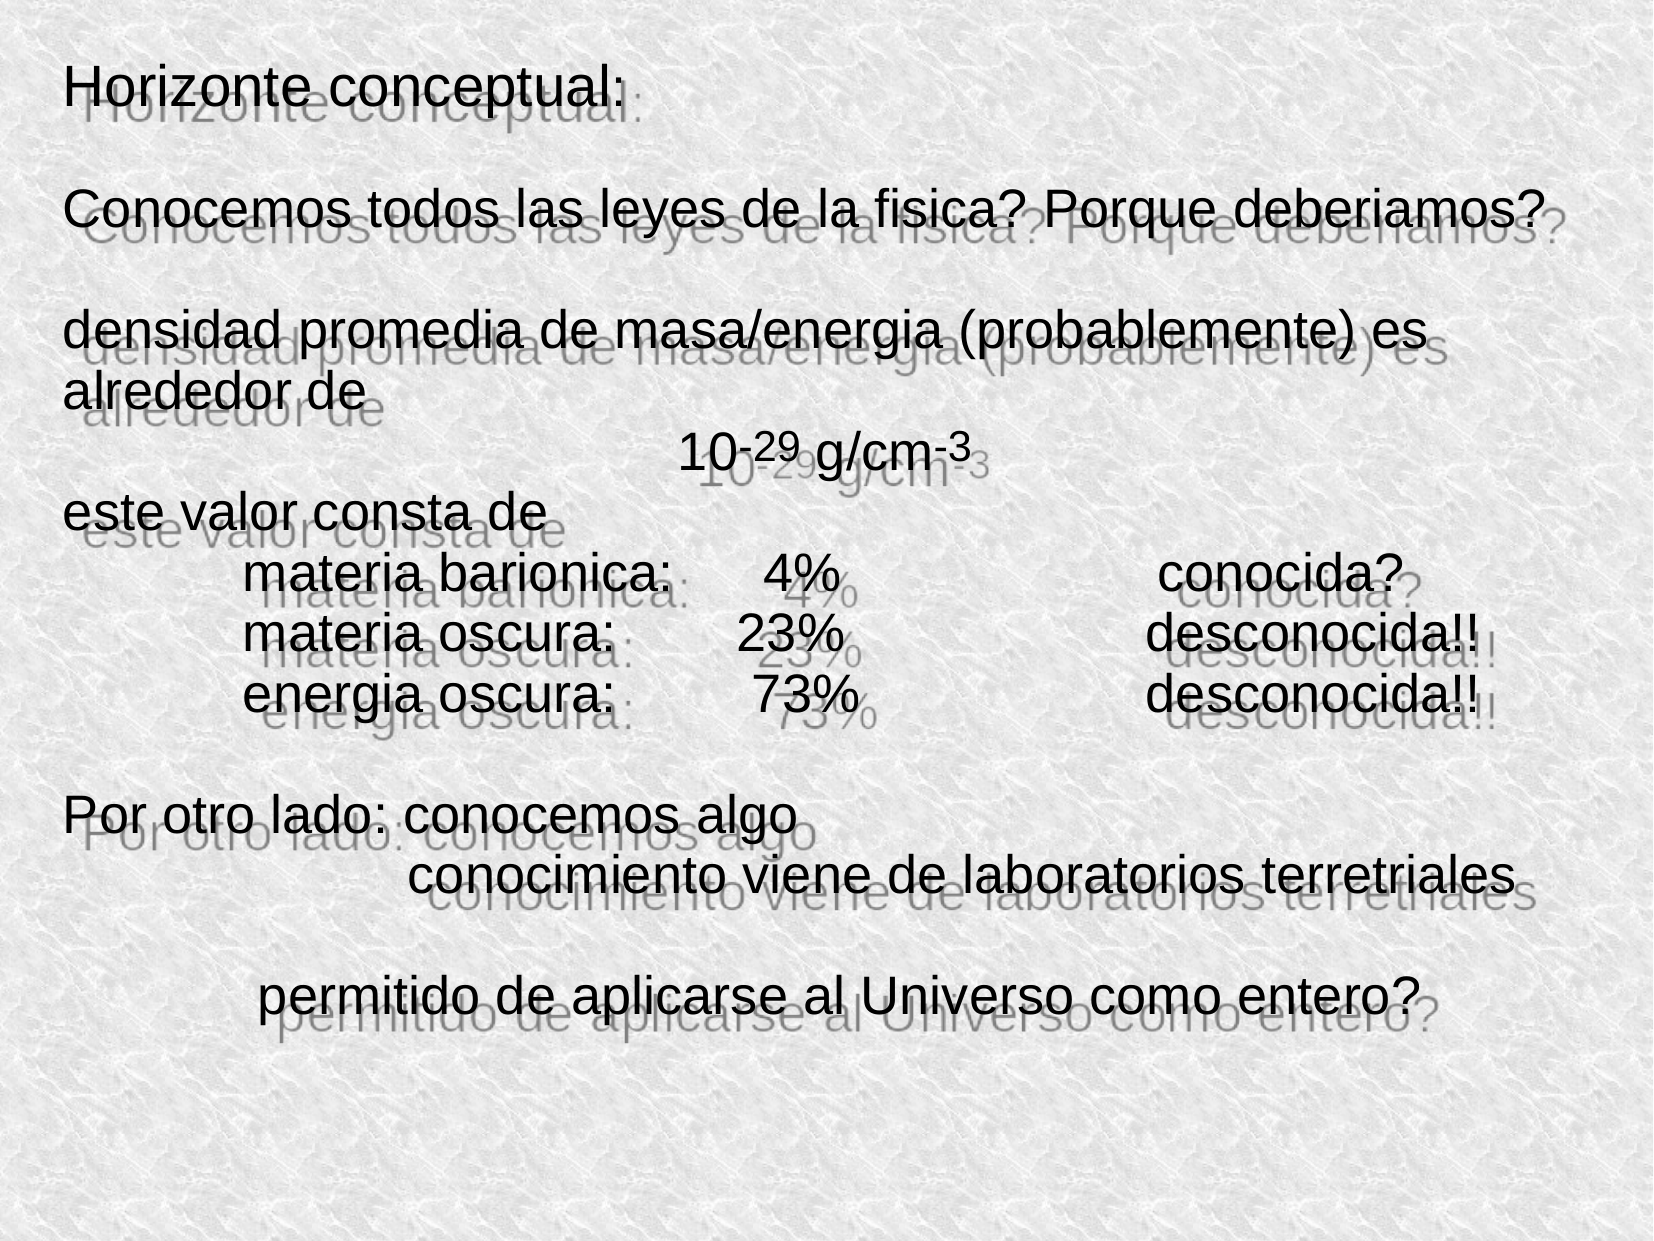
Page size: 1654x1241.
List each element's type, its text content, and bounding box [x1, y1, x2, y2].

picture [0, 0, 1654, 1241]
text_box Horizonte conceptual: Conocemos todos las leyes de la fisica? Porque deberiamos? densidad promedia de masa/energia (probablemente) es alrededor de 10-29 g/cm-3 este valor consta de materia barionica: 4% conocida? materia oscura: 23% desconocida!! energia oscura: 73% desconocida!! Por otro lado: conocemos algo conocimiento viene de laboratorios terretriales permitido de aplicarse al Universo como entero? [48, 45, 1642, 1211]
